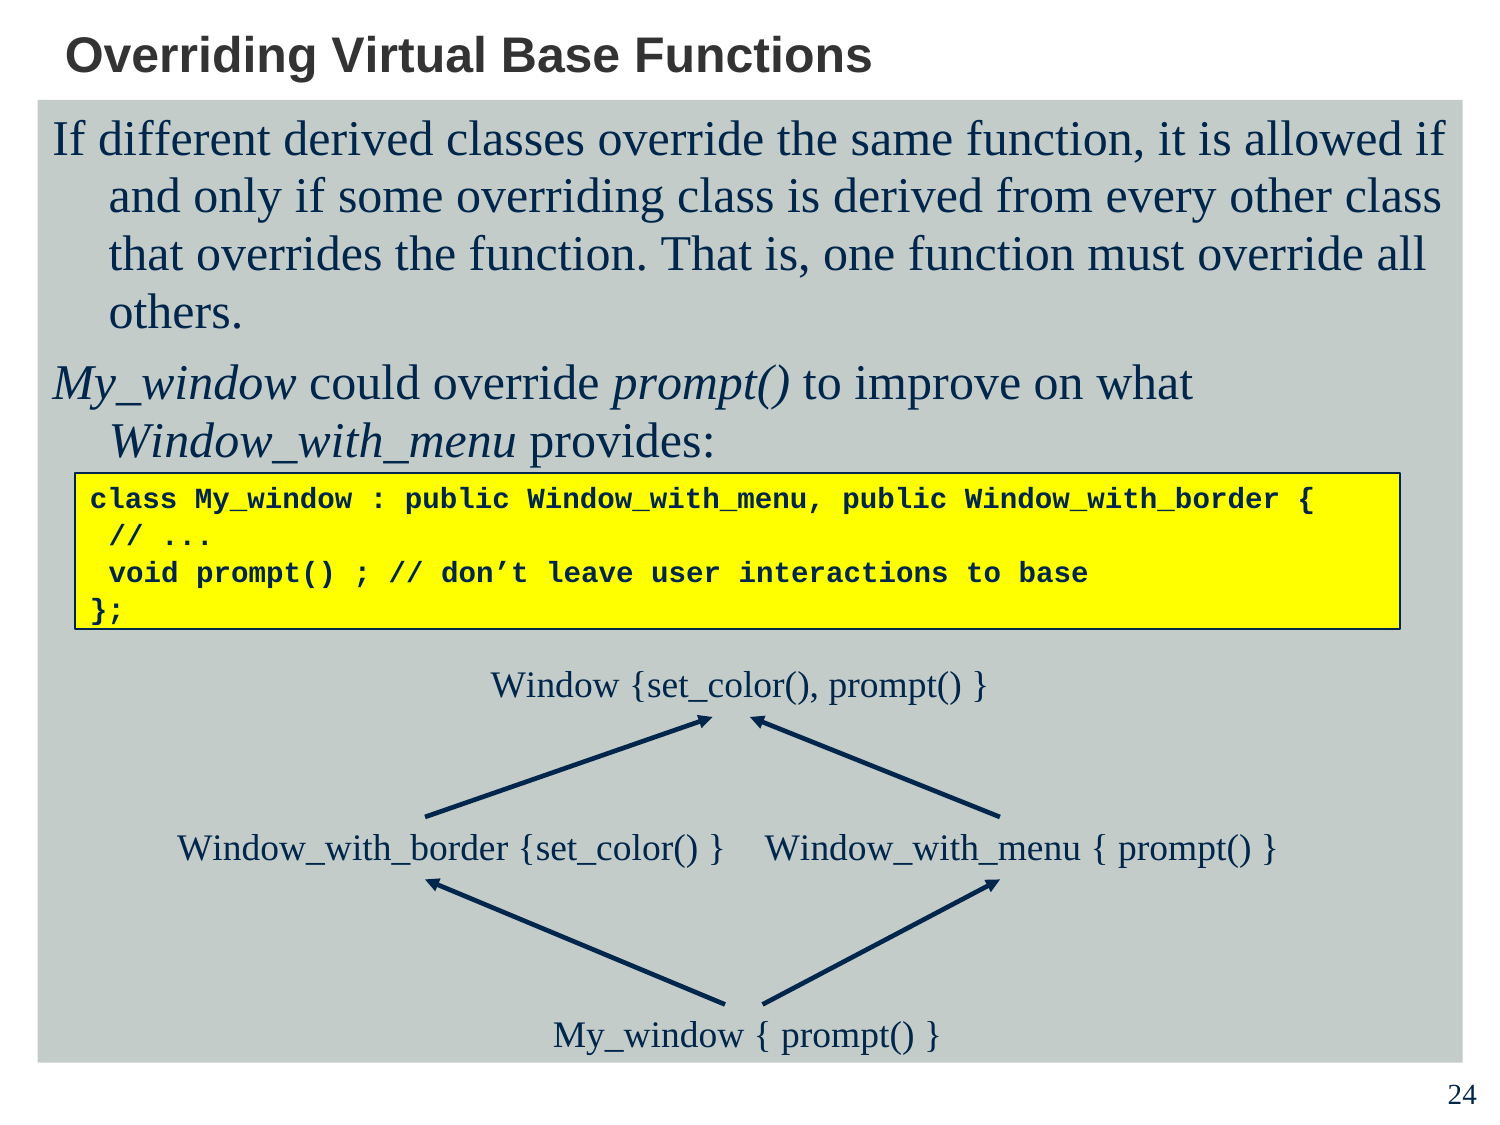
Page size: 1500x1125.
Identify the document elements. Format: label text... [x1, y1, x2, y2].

text_box Window {set_color(), prompt() } [476, 654, 1005, 715]
text_box Window_with_menu { prompt() } [750, 817, 1295, 878]
title Overriding Virtual Base Functions [50, 0, 1450, 91]
text_box Window_with_border {set_color() } [162, 817, 742, 878]
text_box class My_window : public Window_with_menu, public Window_with_border { // ... void prompt() ; // don’t leave user interactions to base }; [75, 472, 1401, 635]
list If different derived classes override the same function, it is allowed if and only if some overriding class is derived from every other class that overrides the function. That is, one function must override all others. My_window could override prompt() to improve on what Window_with_menu provides: [37, 99, 1463, 1063]
text_box My_window { prompt() } [537, 1004, 958, 1065]
